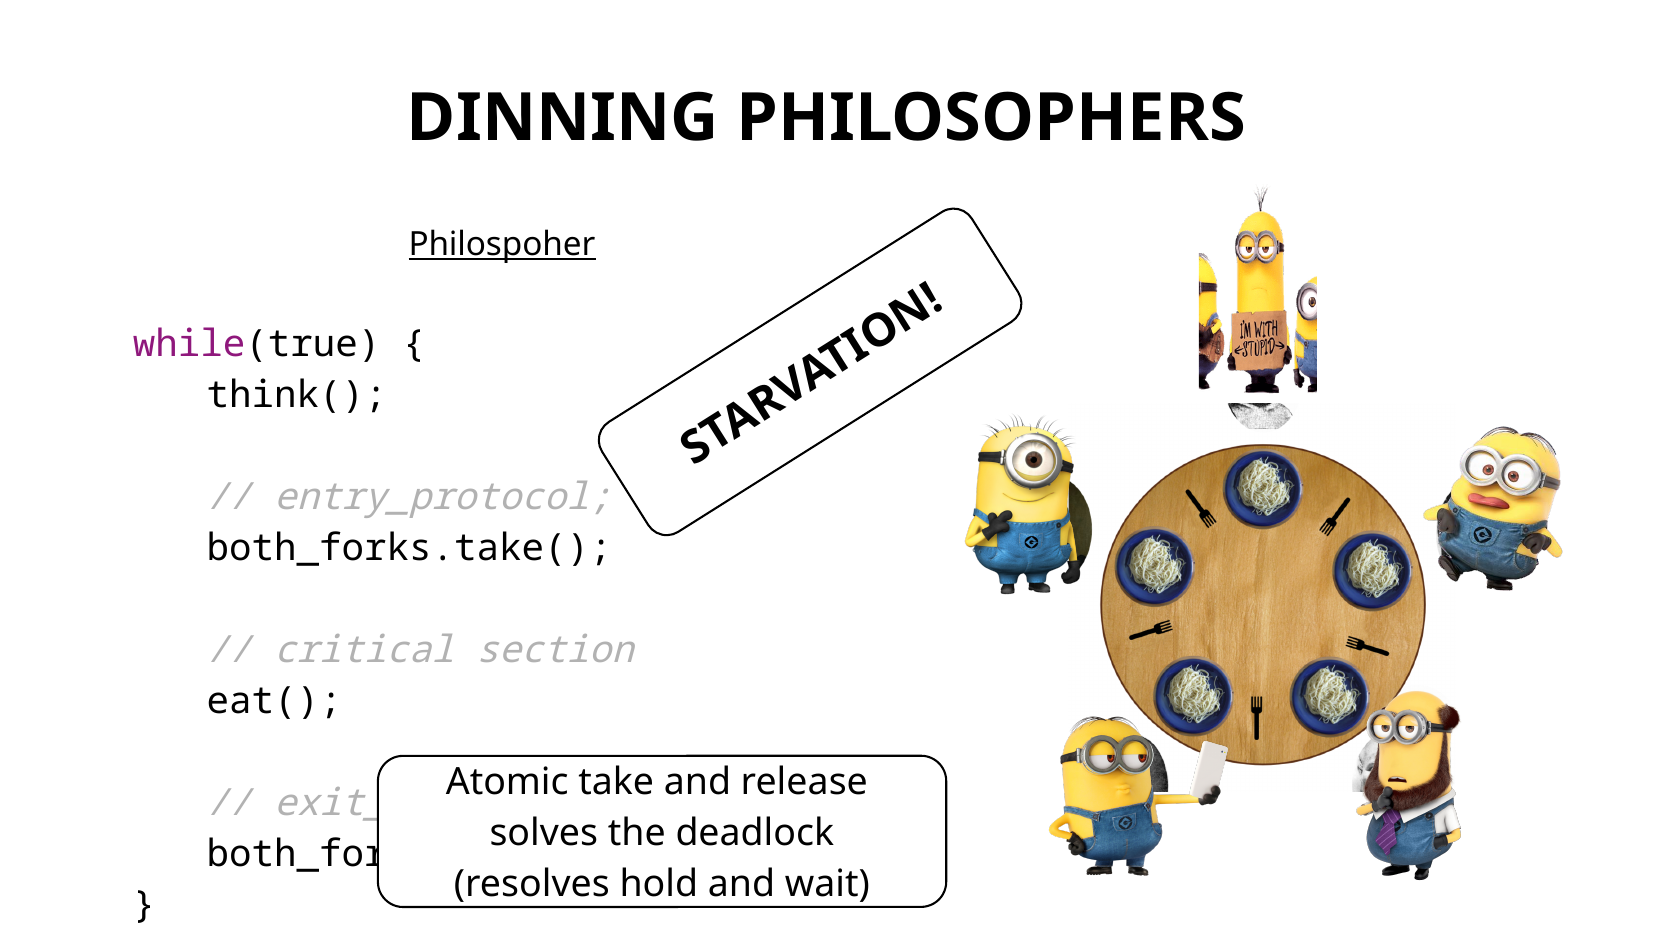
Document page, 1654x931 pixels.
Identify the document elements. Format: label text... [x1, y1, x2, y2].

text_box STARVATION! [598, 208, 1022, 536]
text_box Atomic take and release solves the deadlock (resolves hold and wait) [377, 755, 947, 908]
text_box Philospoher while(true) { think(); // entry_protocol; both_forks.take(); // critical section eat(); // exit_protocol; both_fork.release(); } [118, 212, 886, 863]
picture [938, 171, 1565, 894]
title DINNING PHILOSOPHERS [82, 36, 1571, 193]
